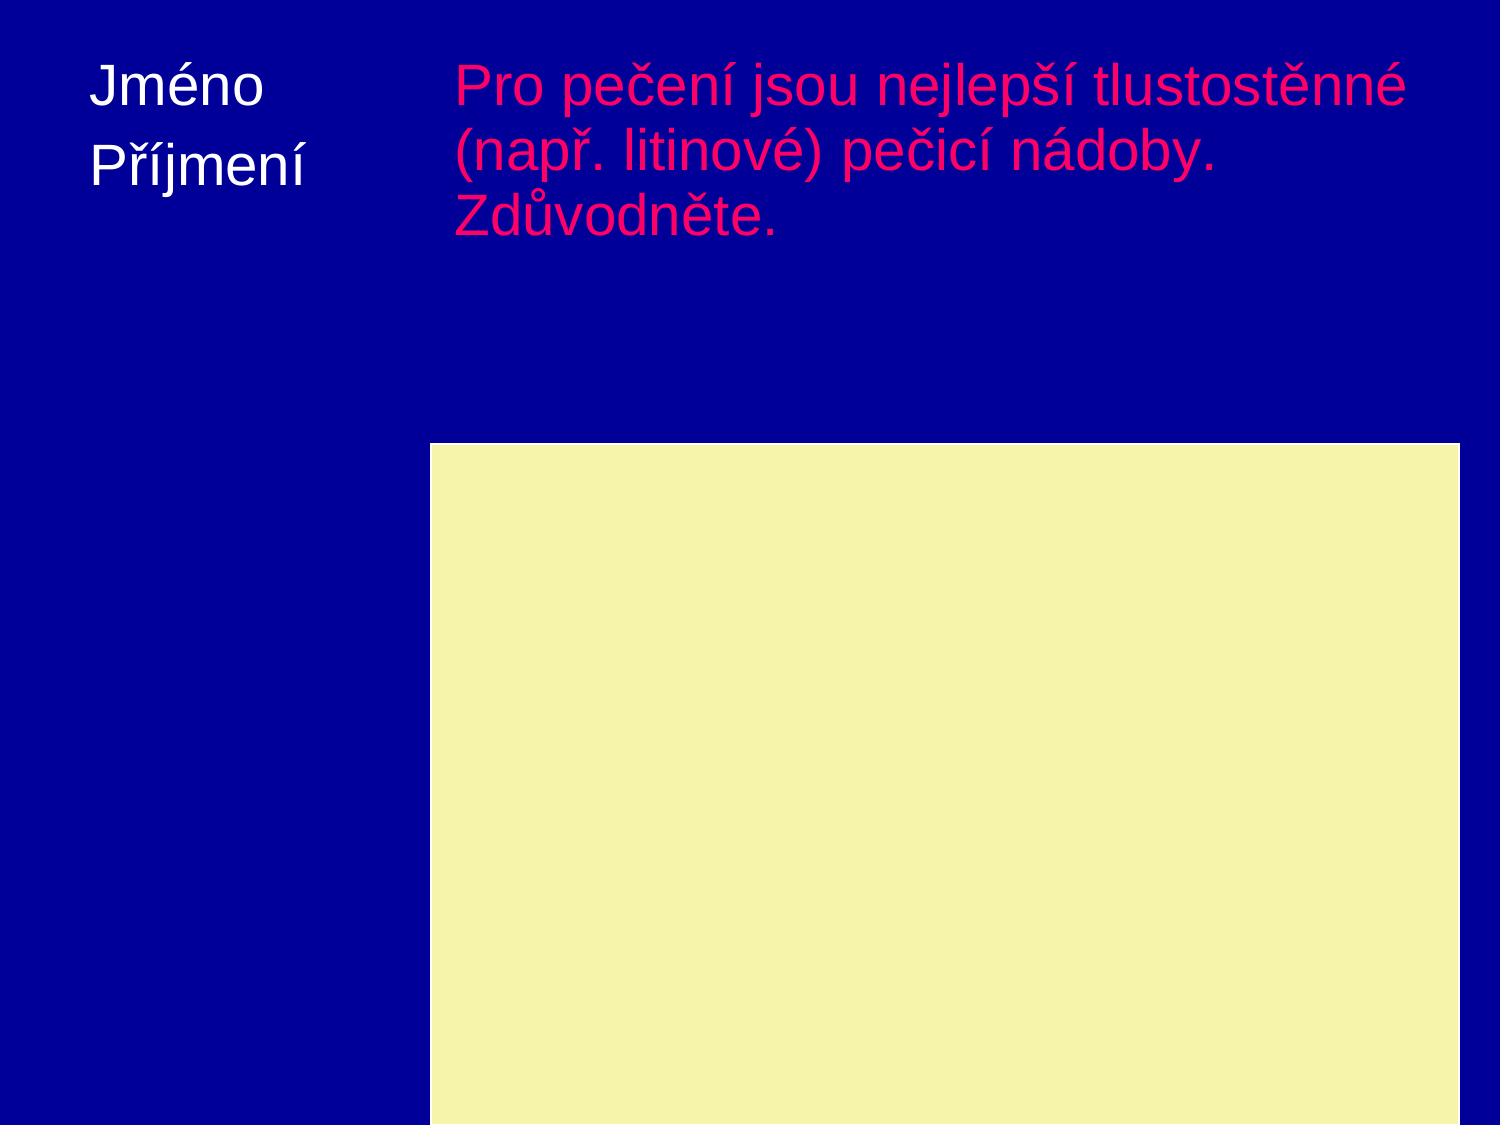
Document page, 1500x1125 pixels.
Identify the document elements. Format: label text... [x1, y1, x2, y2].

text_box Pro pečení jsou nejlepší tlustostěnné (např. litinové) pečicí nádoby. Zdůvodněte. [440, 45, 1459, 444]
text_box [430, 444, 1459, 1125]
text_box Jméno Příjmení [75, 45, 440, 525]
